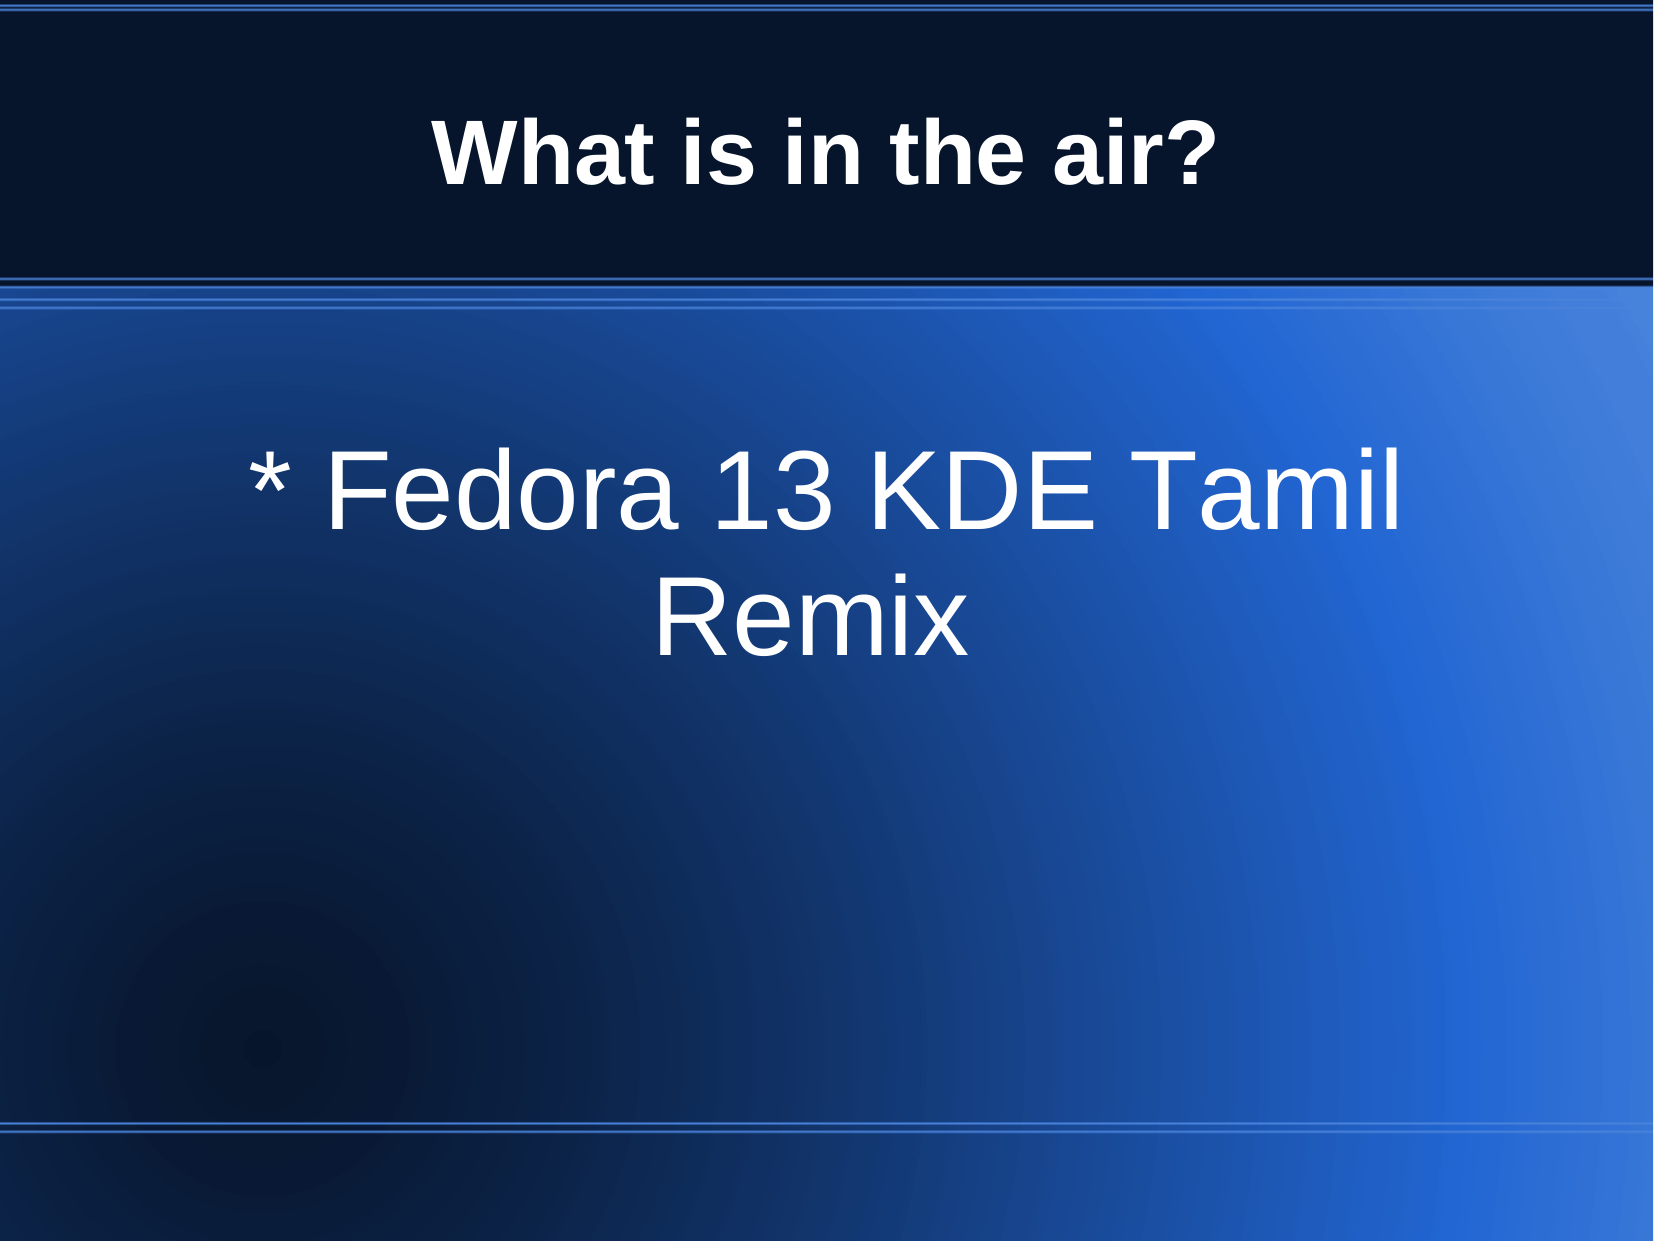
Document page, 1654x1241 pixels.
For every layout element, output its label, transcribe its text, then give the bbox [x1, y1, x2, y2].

subtitle * Fedora 13 KDE Tamil Remix [82, 49, 1571, 1058]
picture [0, 0, 1654, 1241]
